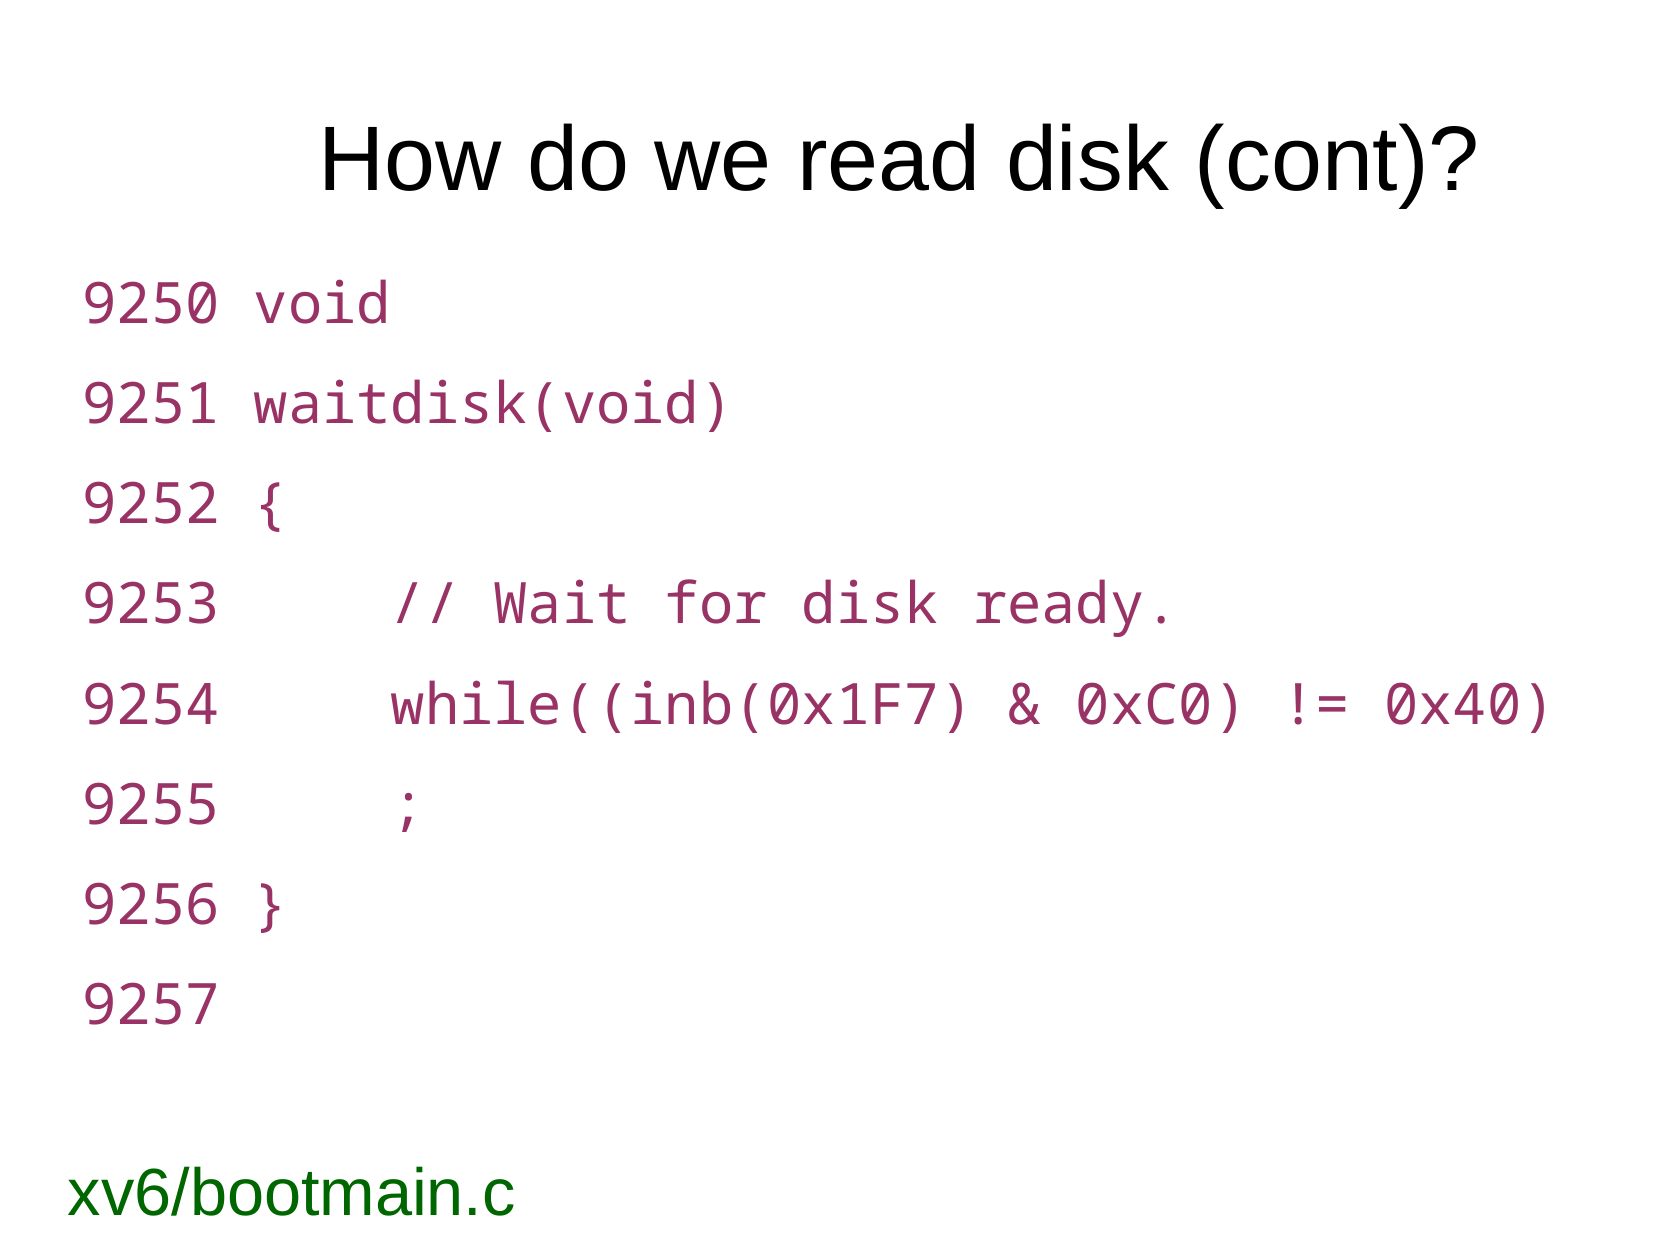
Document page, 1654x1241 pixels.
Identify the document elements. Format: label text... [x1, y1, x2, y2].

list 9250 void 9251 waitdisk(void) 9252 { 9253 // Wait for disk ready. 9254 while((inb(0x1F7) & 0xC0) != 0x40) 9255 ; 9256 } 9257 [82, 262, 1571, 1126]
text_box xv6/bootmain.c [53, 1148, 638, 1238]
title How do we read disk (cont)? [300, 55, 1501, 263]
